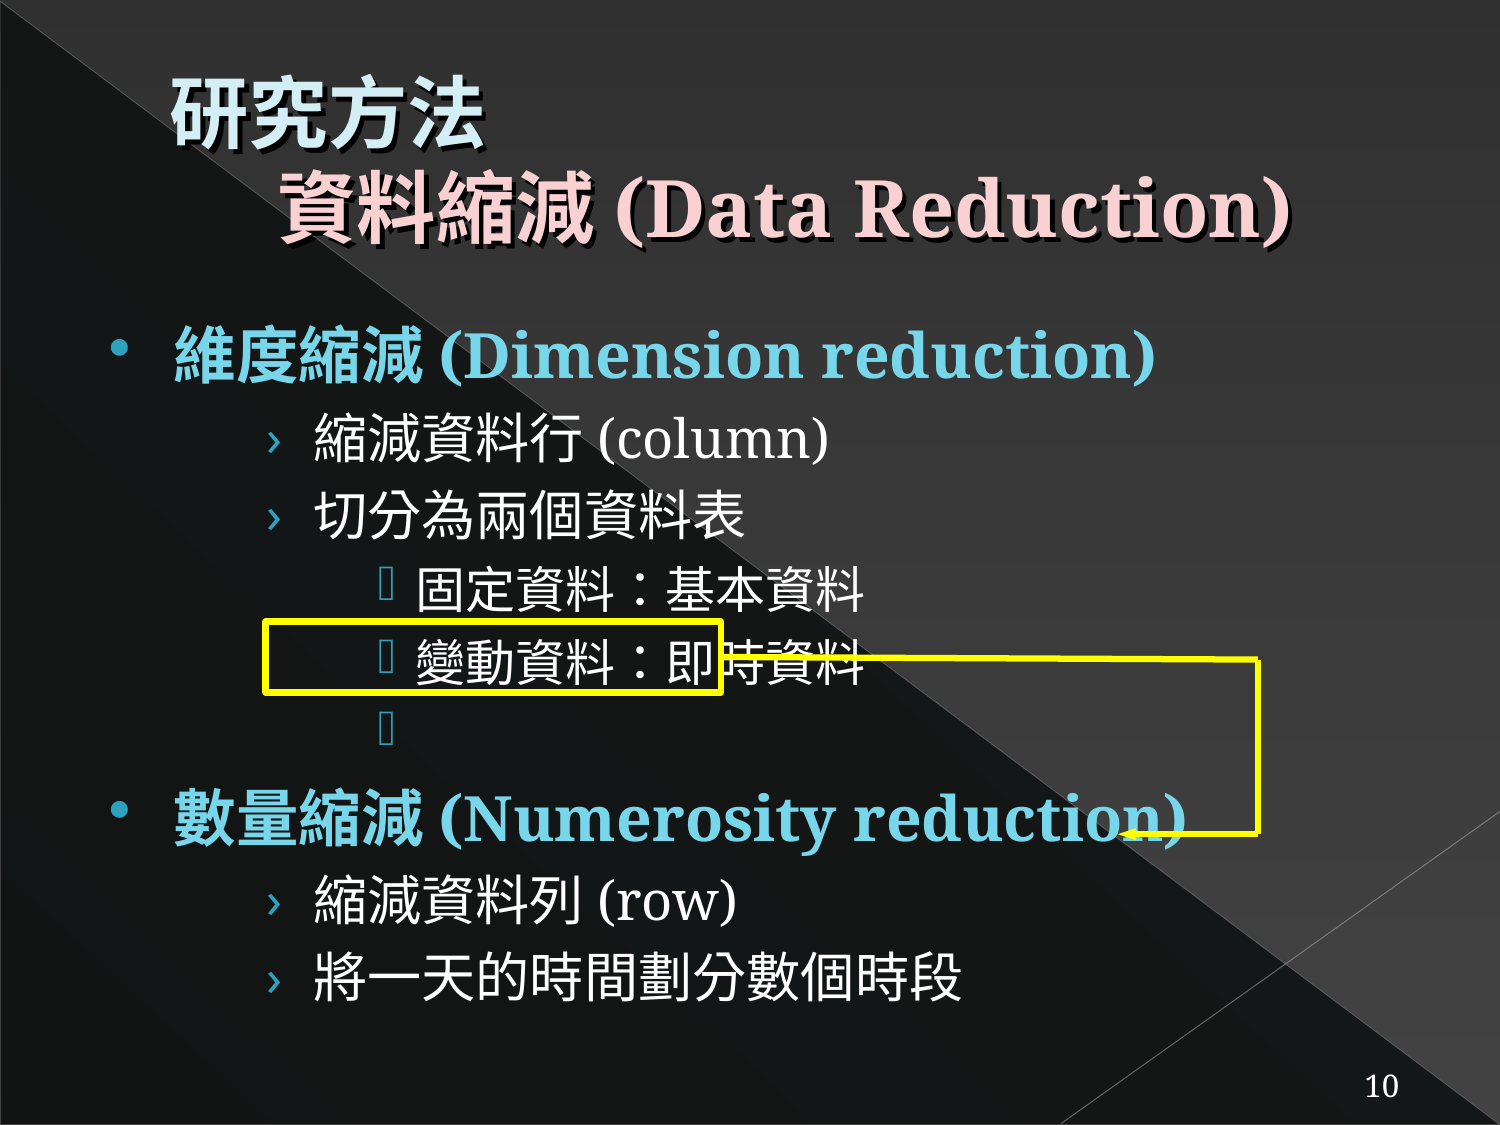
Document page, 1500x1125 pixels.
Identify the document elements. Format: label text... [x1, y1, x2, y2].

text_box 10 [1340, 1058, 1424, 1109]
list 維度縮減(Dimension reduction) 縮減資料行(column) 切分為兩個資料表 固定資料：基本資料 變動資料：即時資料 數量縮減(Numerosity reduction) 縮減資料列(row) 將一天的時間劃分數個時段 [75, 308, 1426, 1059]
title 研究方法 資料縮減(Data Reduction) [75, 43, 1426, 274]
